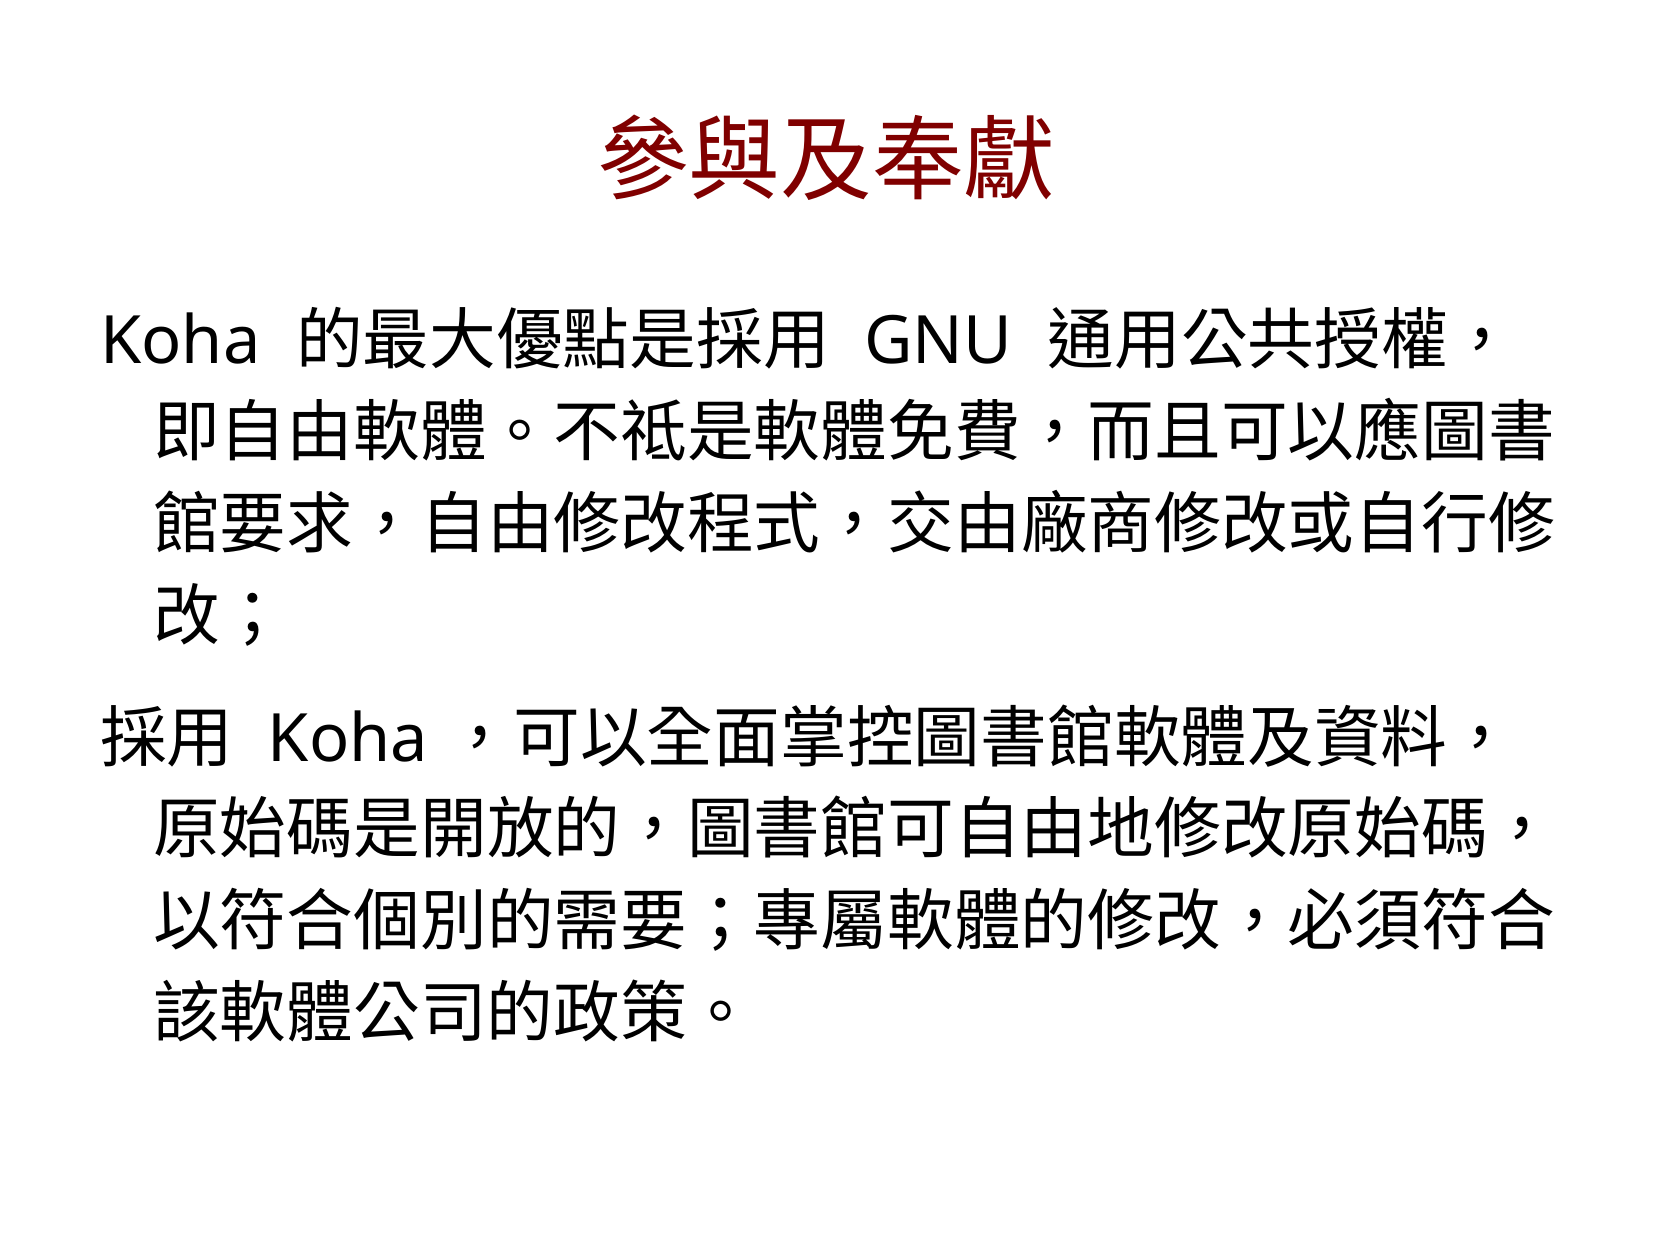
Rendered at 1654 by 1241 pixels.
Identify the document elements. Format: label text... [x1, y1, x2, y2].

title 參與及奉獻 [82, 56, 1571, 250]
list Koha 的最大優點是採用 GNU 通用公共授權，即自由軟體。不祗是軟體免費，而且可以應圖書館要求，自由修改程式，交由廠商修改或自行修改； 採用 Koha，可以全面掌控圖書館軟體及資料，原始碼是開放的，圖書館可自由地修改原始碼，以符合個別的需要；專屬軟體的修改，必須符合該軟體公司的政策。 [82, 290, 1571, 1094]
